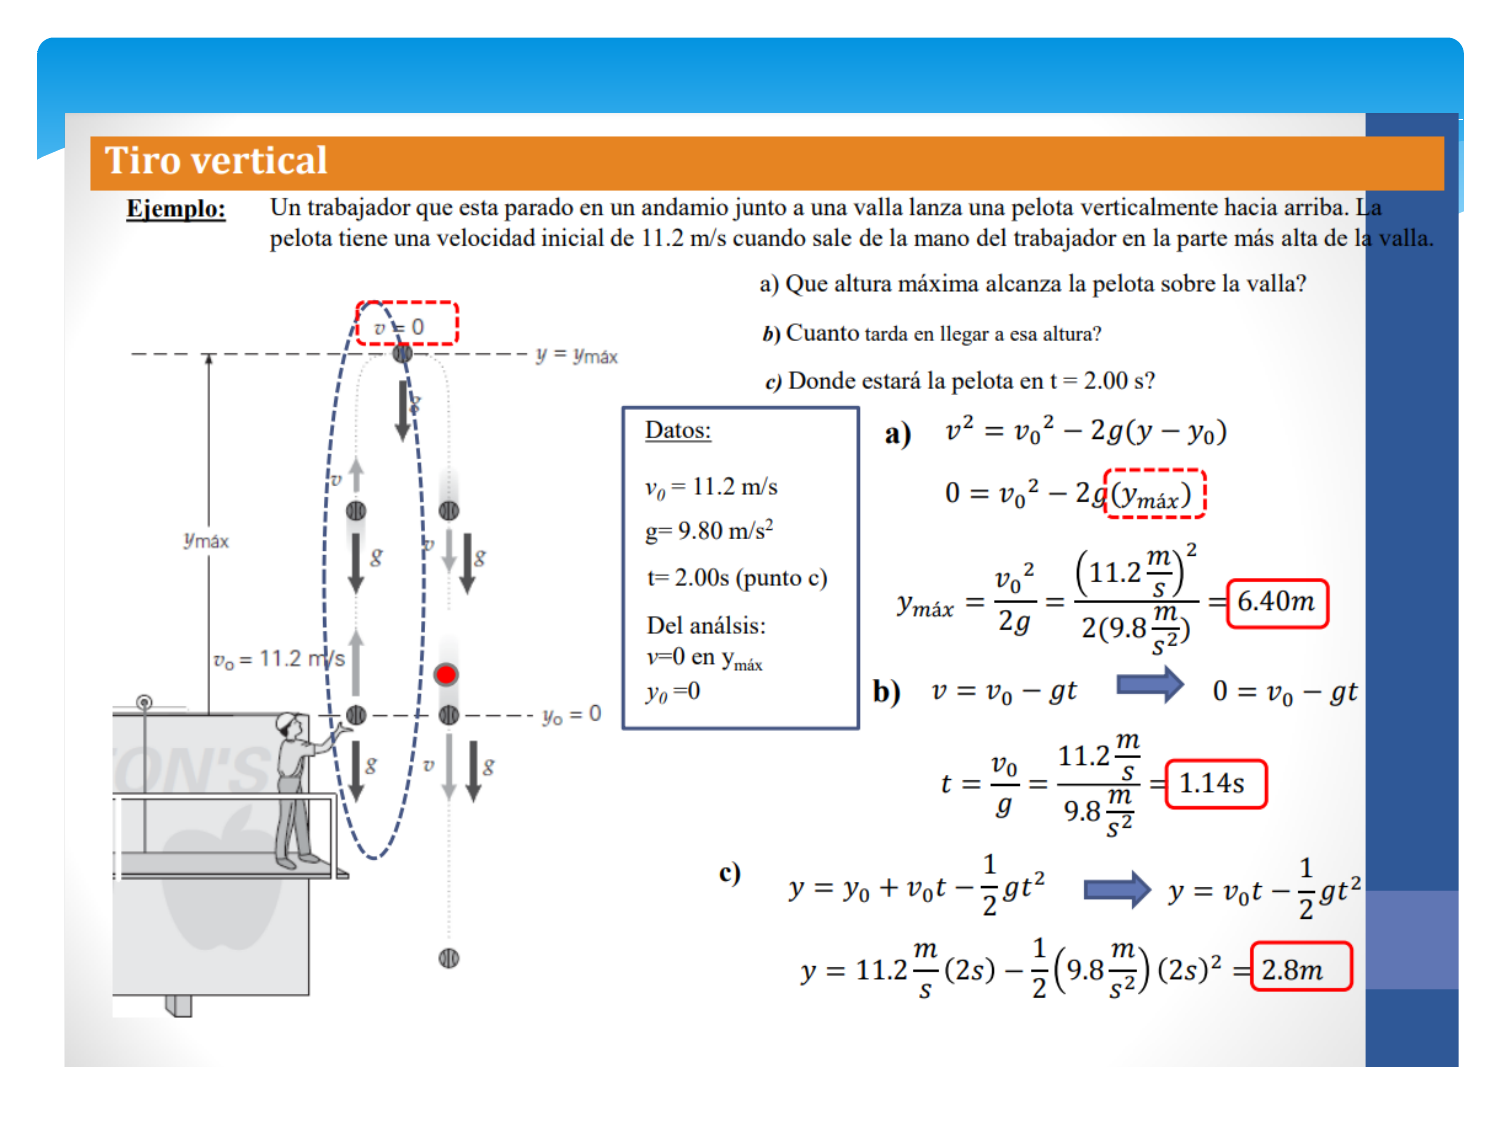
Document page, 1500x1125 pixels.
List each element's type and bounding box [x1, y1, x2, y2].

picture [64, 113, 1459, 1067]
